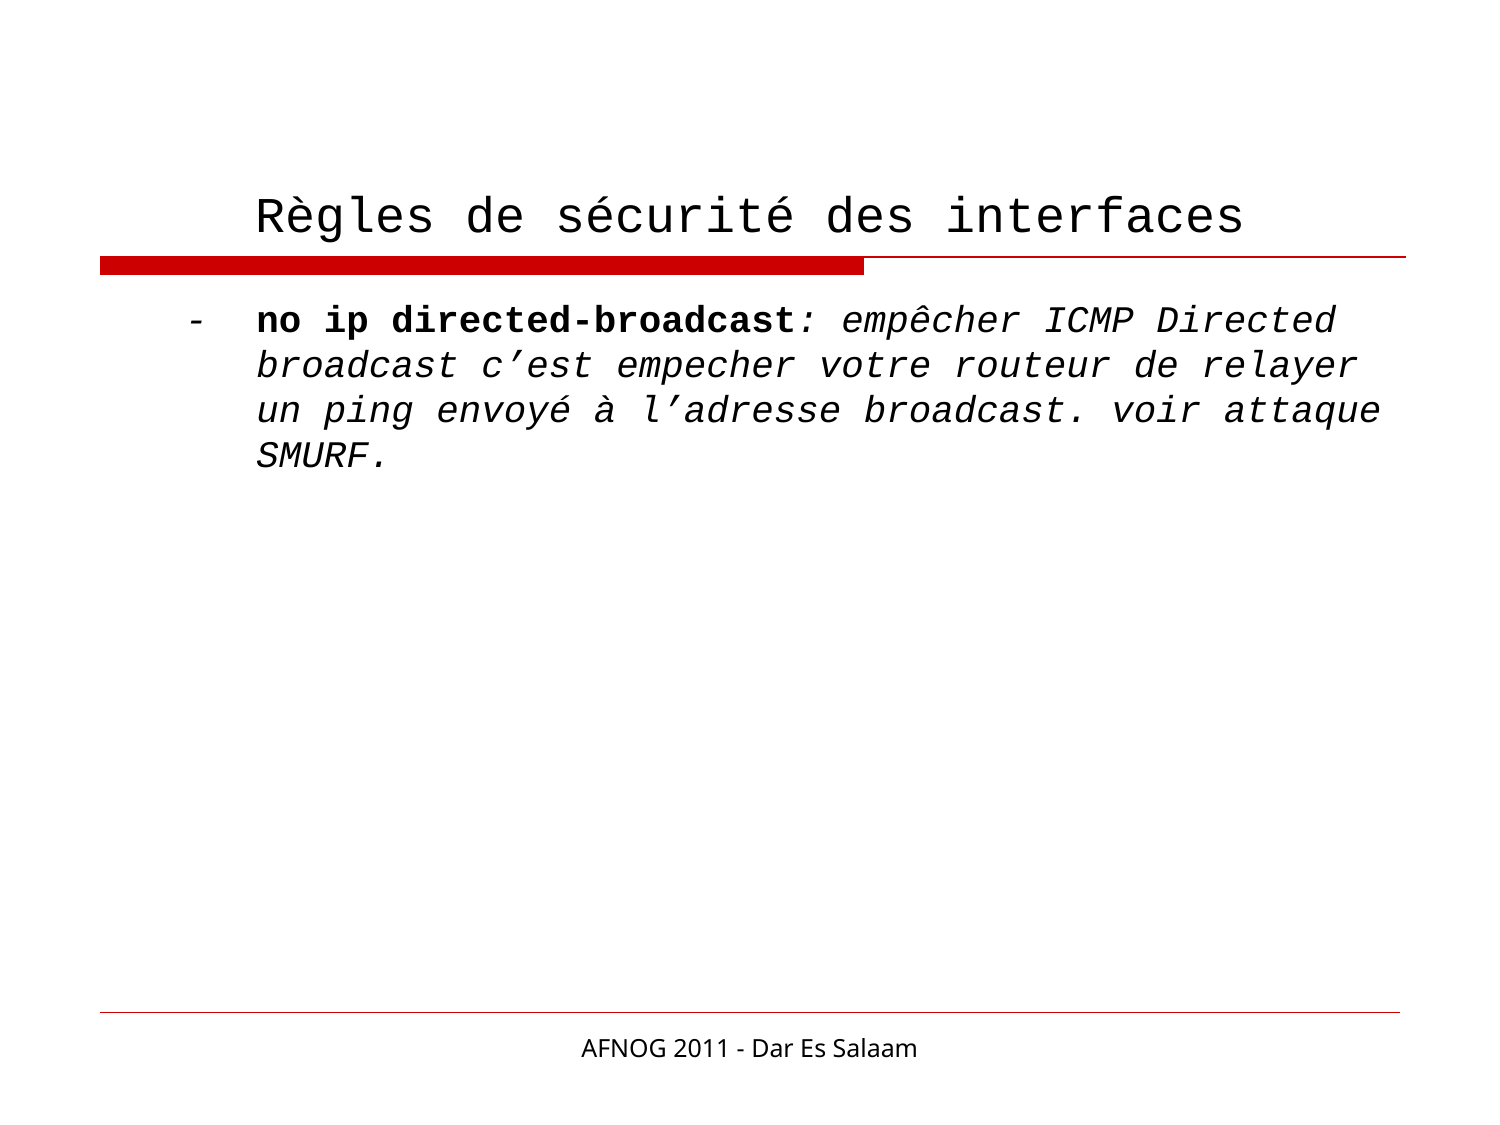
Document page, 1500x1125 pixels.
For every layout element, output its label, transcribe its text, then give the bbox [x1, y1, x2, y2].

list - no ip directed-broadcast: empêcher ICMP Directed broadcast c’est empecher votre routeur de relayer un ping envoyé à l’adresse broadcast. voir attaque SMURF. [92, 287, 1406, 988]
text_box AFNOG 2011 - Dar Es Salaam [512, 1024, 988, 1103]
title Règles de sécurité des interfaces [94, 49, 1407, 250]
